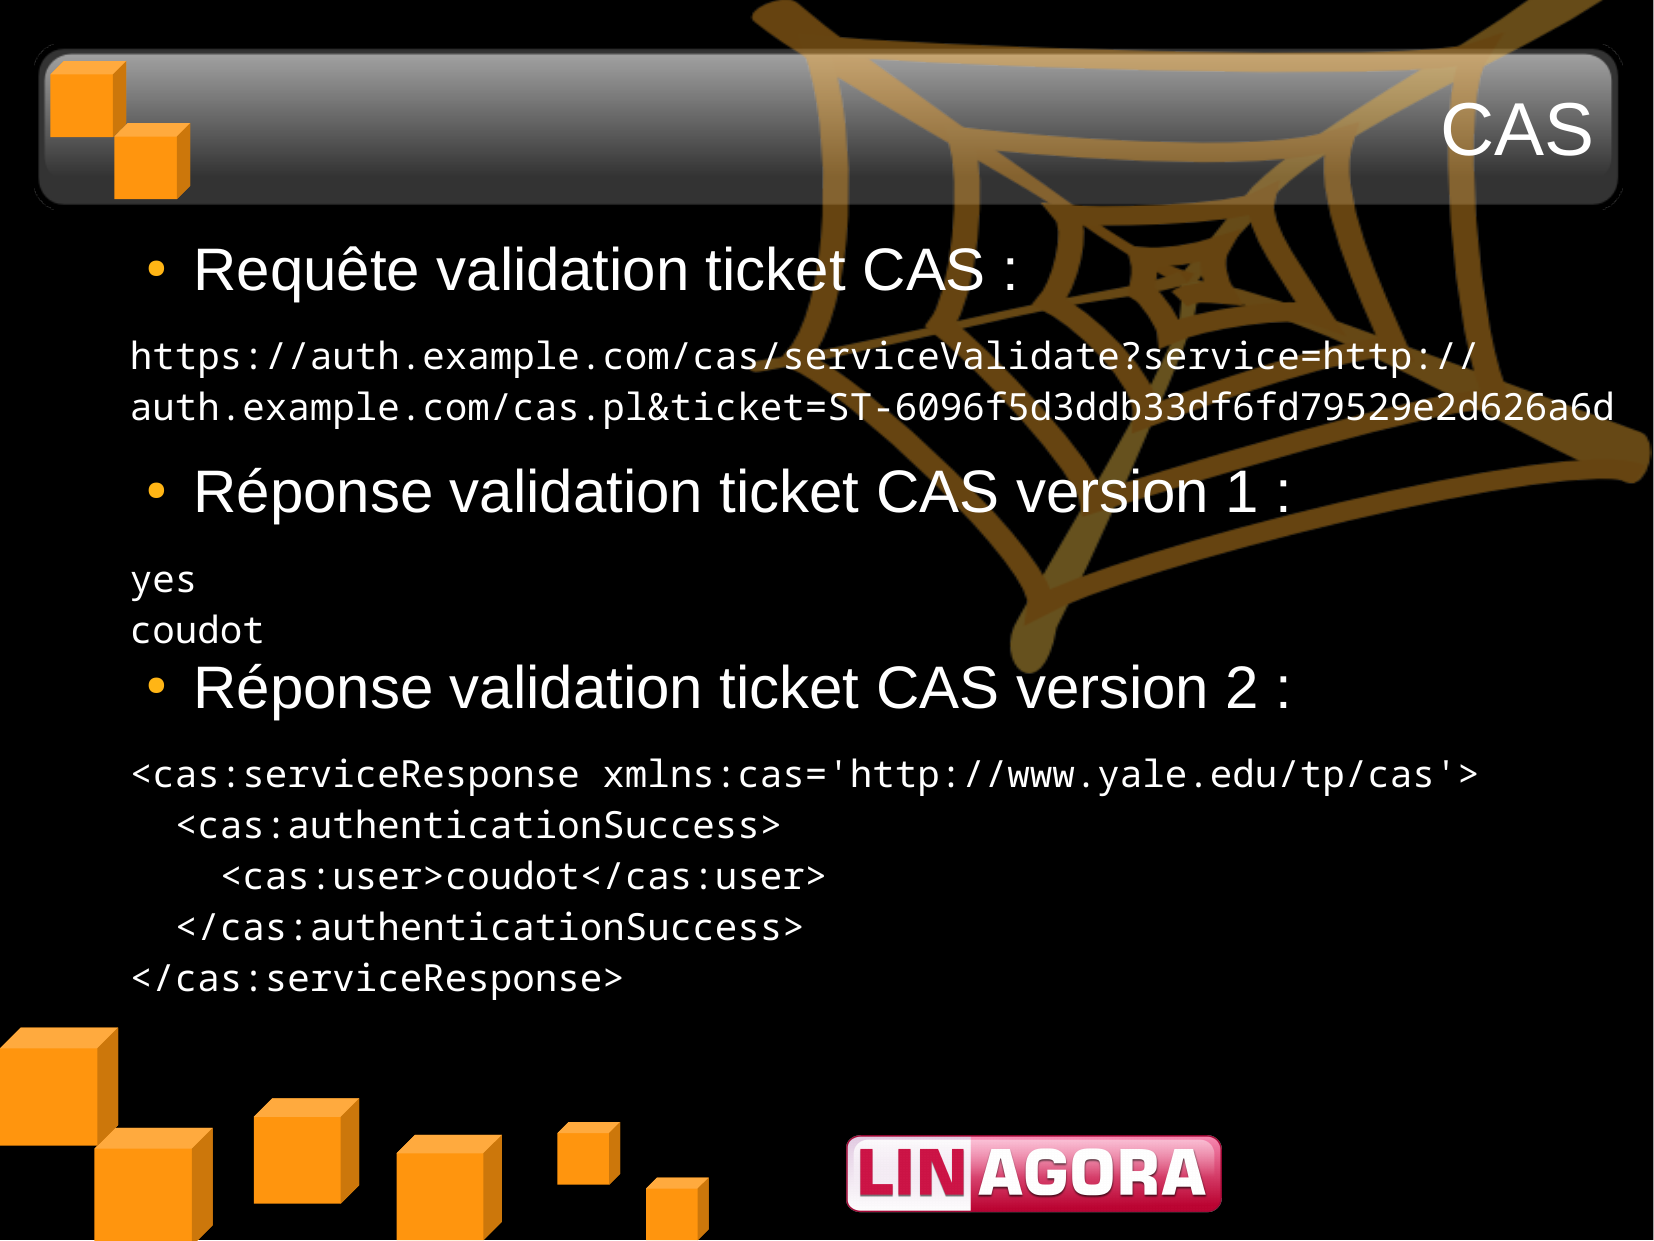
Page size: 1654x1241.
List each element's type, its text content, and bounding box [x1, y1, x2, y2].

title CAS [194, 70, 1595, 189]
list Requête validation ticket CAS : https://auth.example.com/cas/serviceValidate?service=http://auth.example.com/cas.pl&ticket=ST-6096f5d3ddb33df6fd79529e2d626a6d Réponse validation ticket CAS version 1 : yes coudot Réponse validation ticket CAS version 2 : <cas:serviceResponse xmlns:cas='http://www.yale.edu/tp/cas'> <cas:authenticationSuccess> <cas:user>coudot</cas:user> </cas:authenticationSuccess> </cas:serviceResponse> [129, 236, 1619, 1055]
picture [838, 1121, 1229, 1241]
picture [33, 43, 749, 211]
